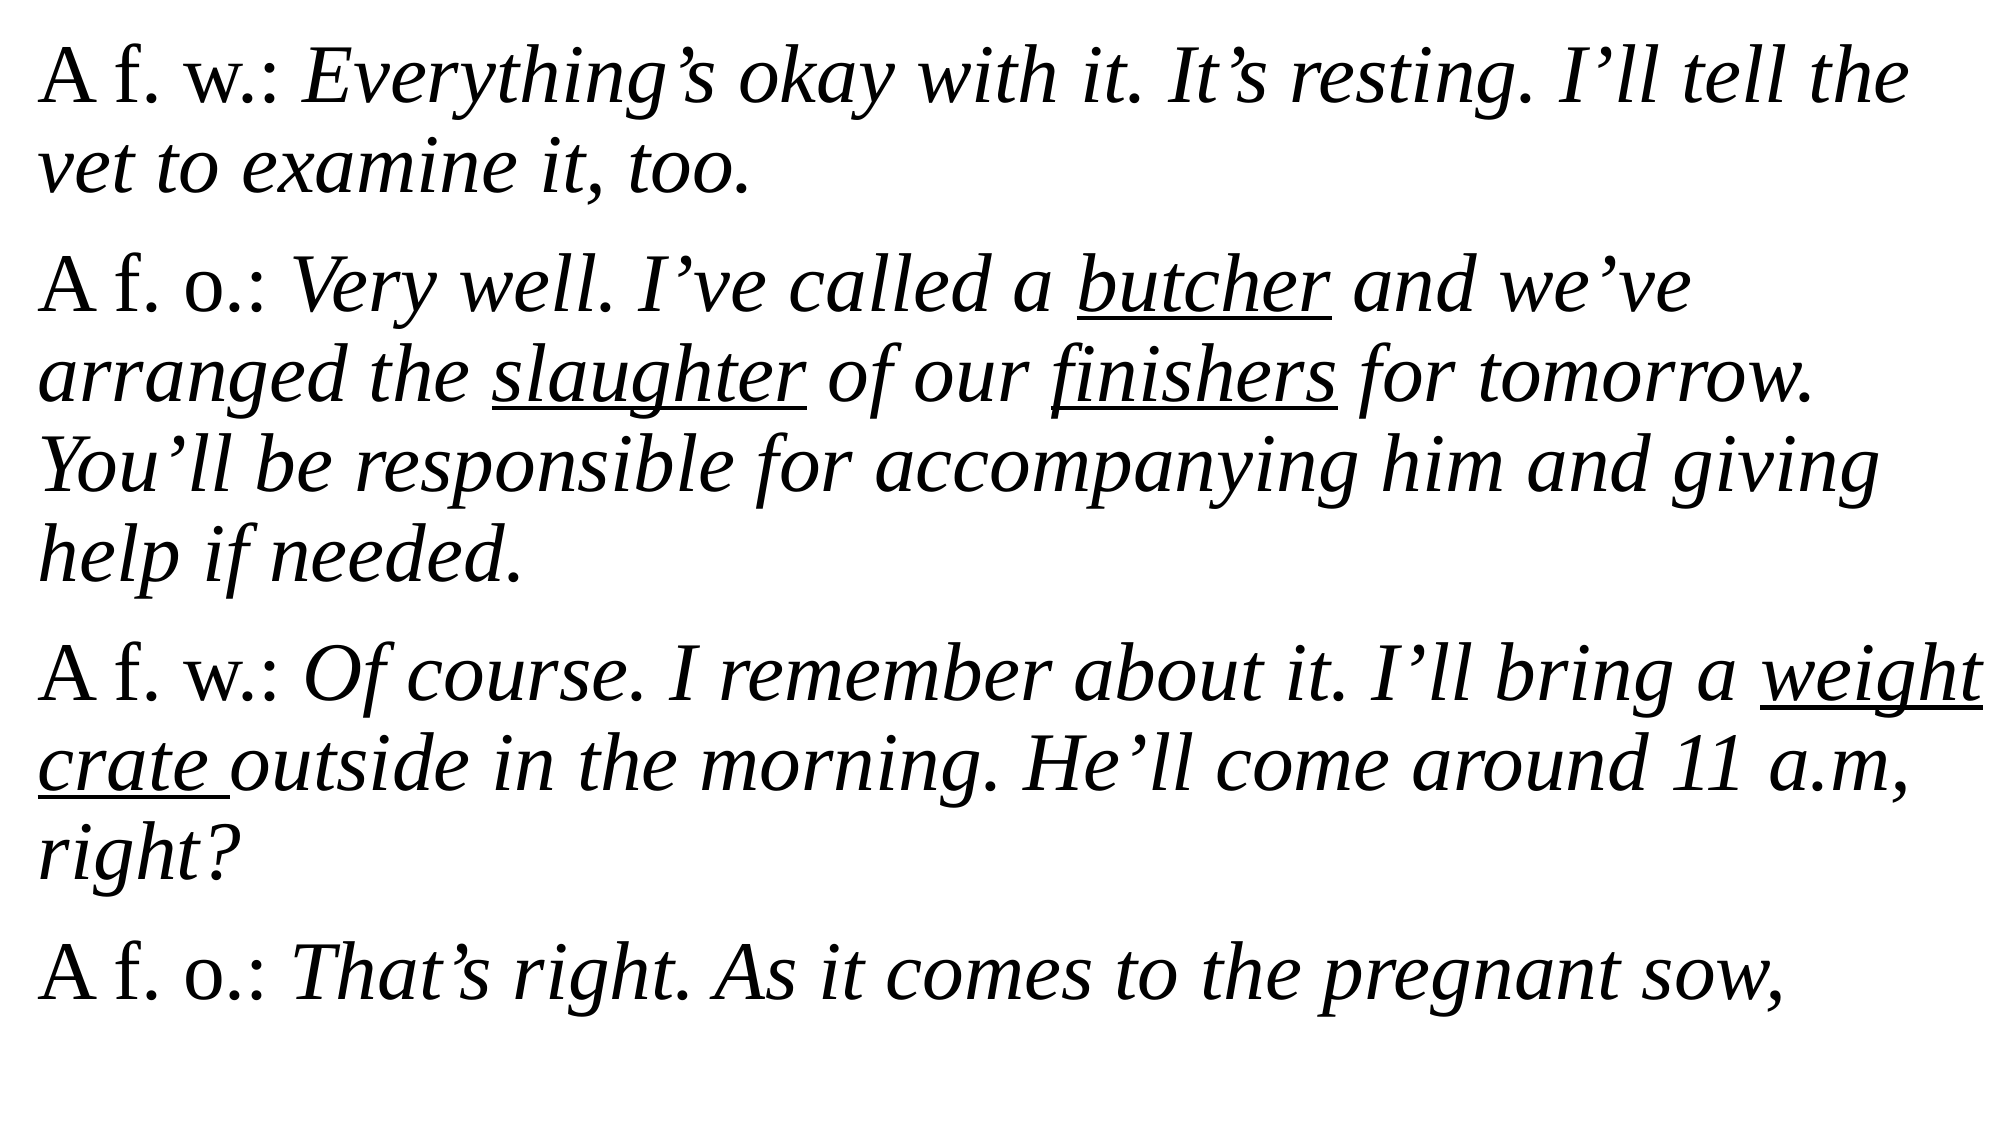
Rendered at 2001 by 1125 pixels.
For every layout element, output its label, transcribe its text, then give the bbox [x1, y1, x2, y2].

list A f. w.: Everything’s okay with it. It’s resting. I’ll tell the vet to examine it, too. A f. o.: Very well. I’ve called a butcher and we’ve arranged the slaughter of our finishers for tomorrow. You’ll be responsible for accompanying him and giving help if needed. A f. w.: Of course. I remember about it. I’ll bring a weight crate outside in the morning. He’ll come around 11 a.m, right? A f. o.: That’s right. As it comes to the pregnant sow, [22, 22, 2000, 1101]
